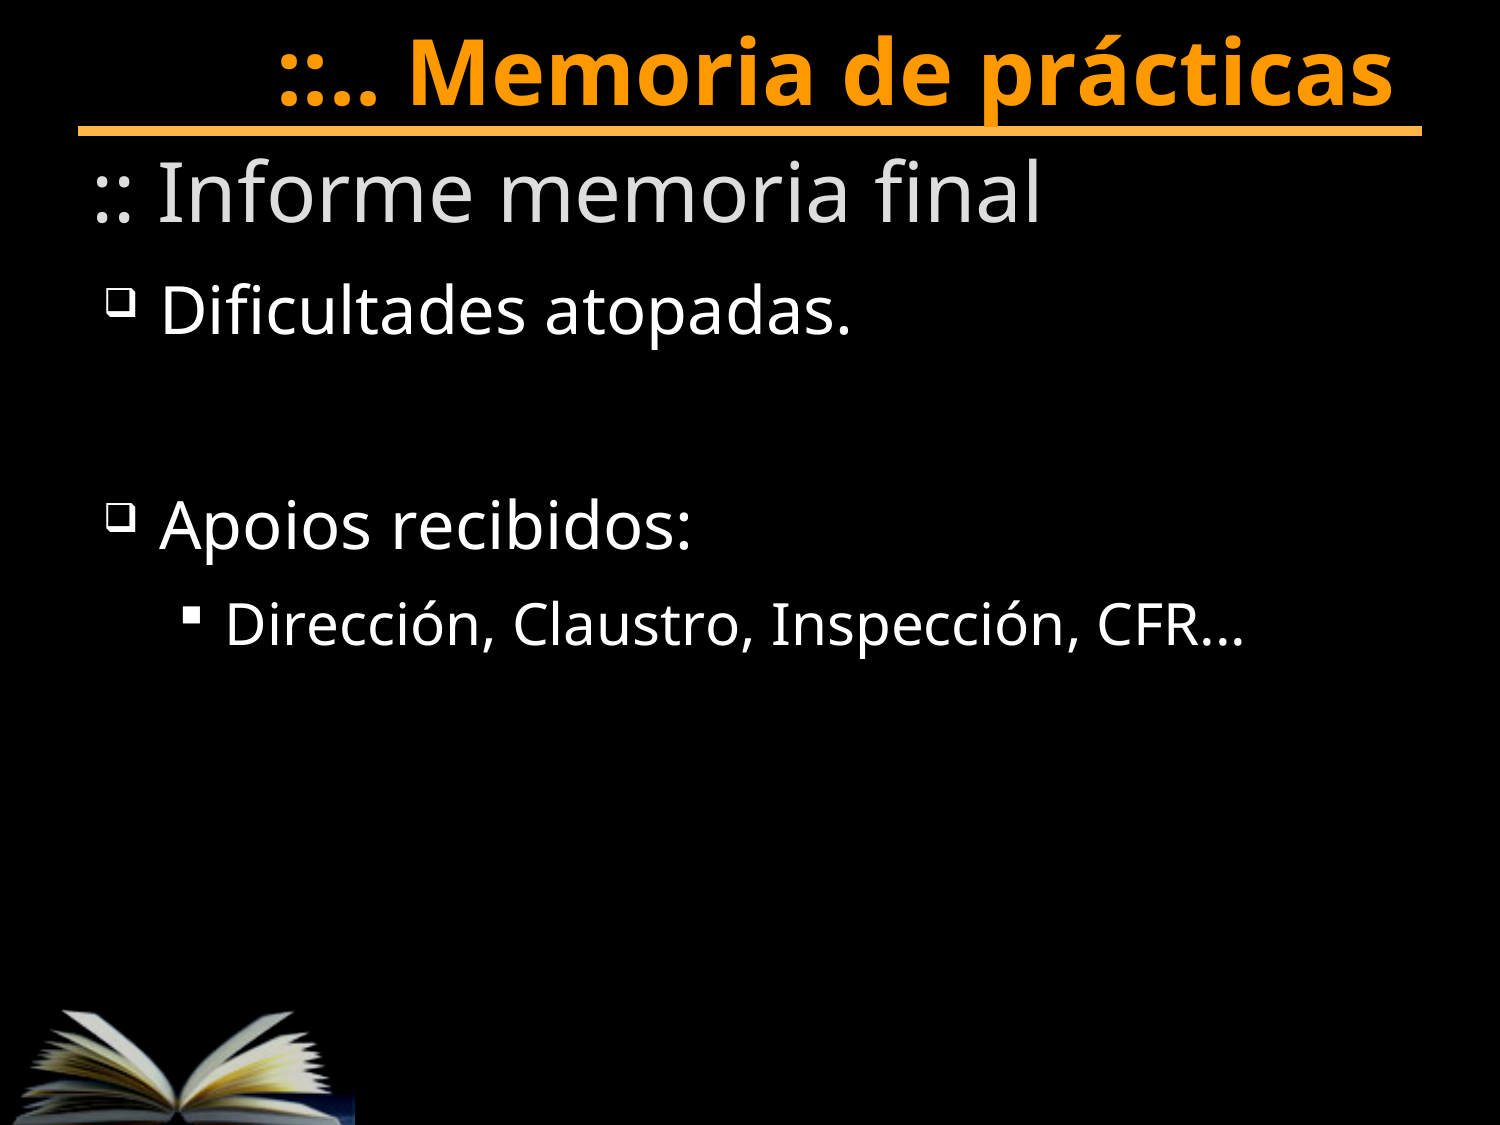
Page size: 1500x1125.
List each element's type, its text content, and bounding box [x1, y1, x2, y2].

picture [0, 787, 355, 1125]
title :: Informe memoria final [76, 132, 1427, 248]
list Dificultades atopadas. Apoios recibidos: Dirección, Claustro, Inspección, CFR... [88, 255, 1471, 1047]
